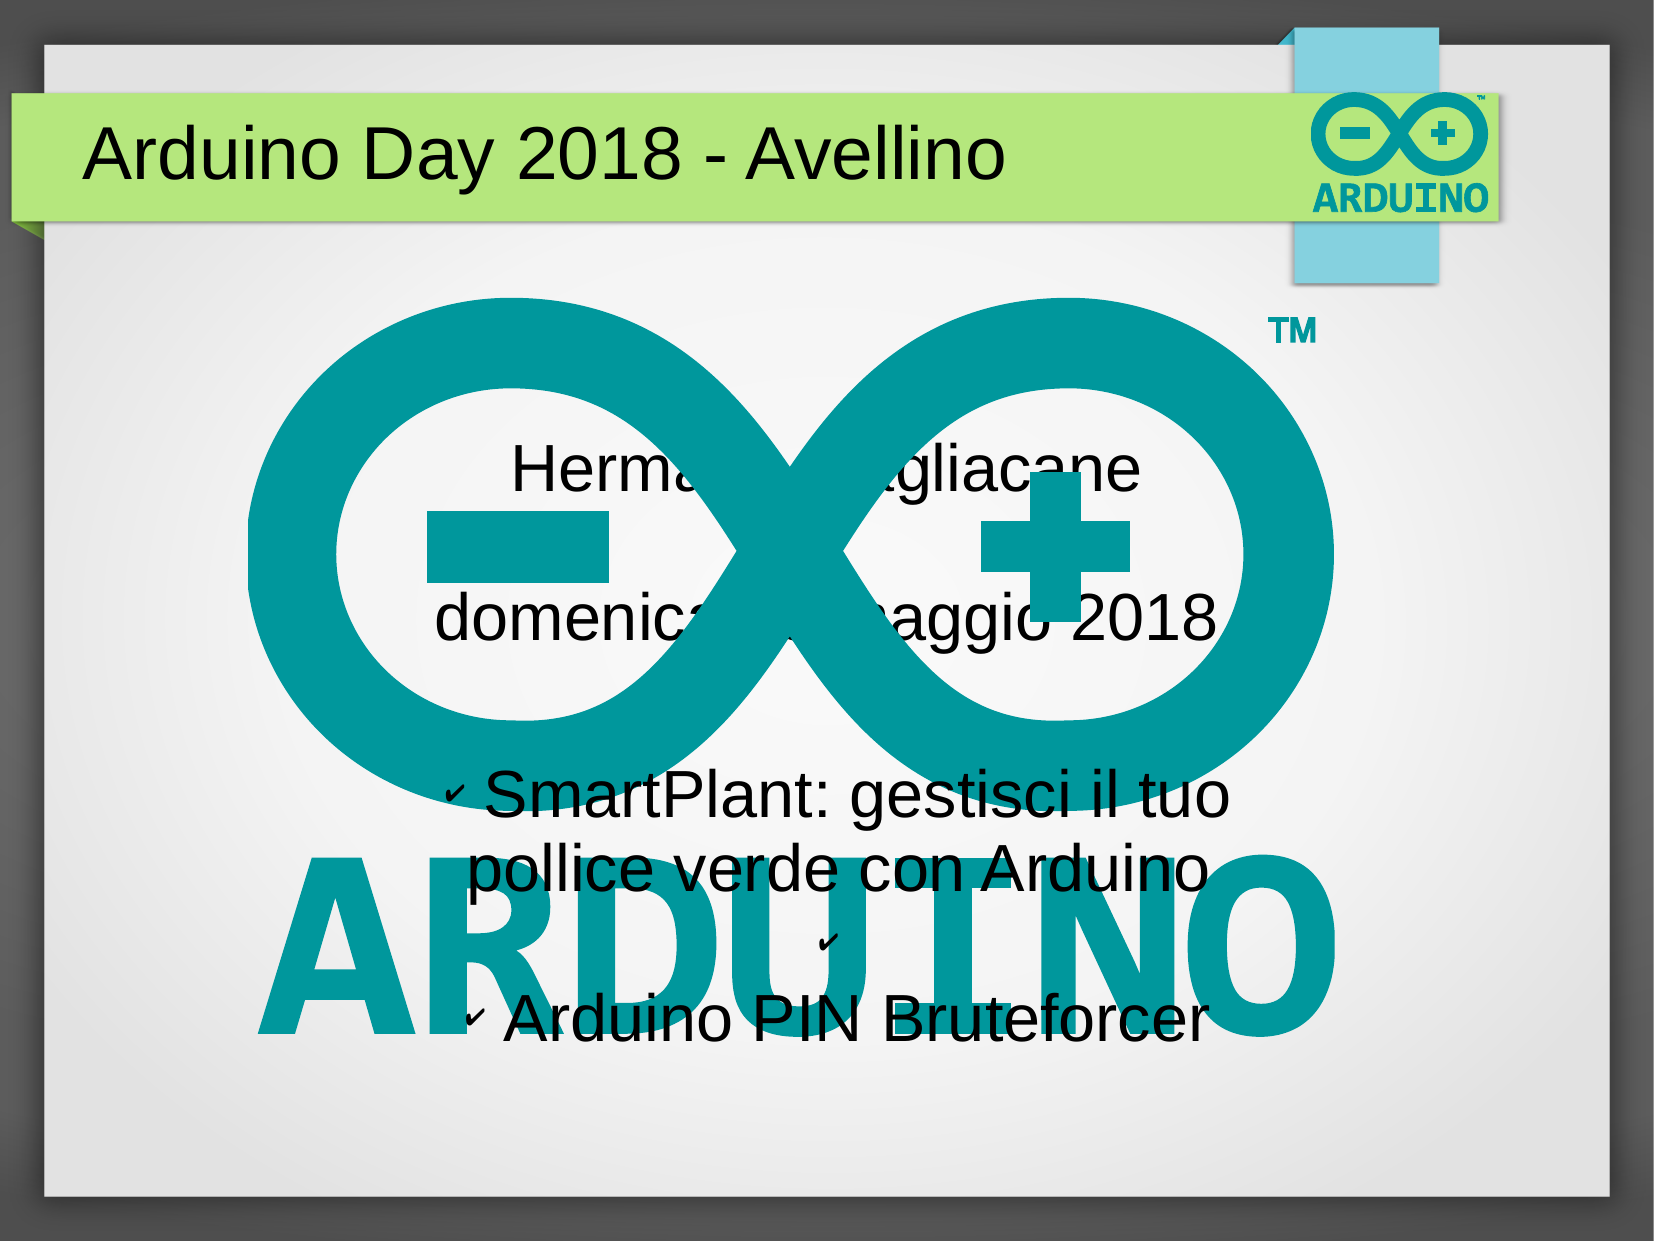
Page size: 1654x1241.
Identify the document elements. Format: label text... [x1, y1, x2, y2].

subtitle Hermann Magliacane domenica 13 maggio 2018 [82, 295, 1571, 1015]
text_box SmartPlant: gestisci il tuo pollice verde con Arduino Arduino PIN Bruteforcer [377, 367, 1300, 1146]
title Arduino Day 2018 - Avellino [82, 94, 1264, 213]
picture [0, 0, 1654, 1241]
